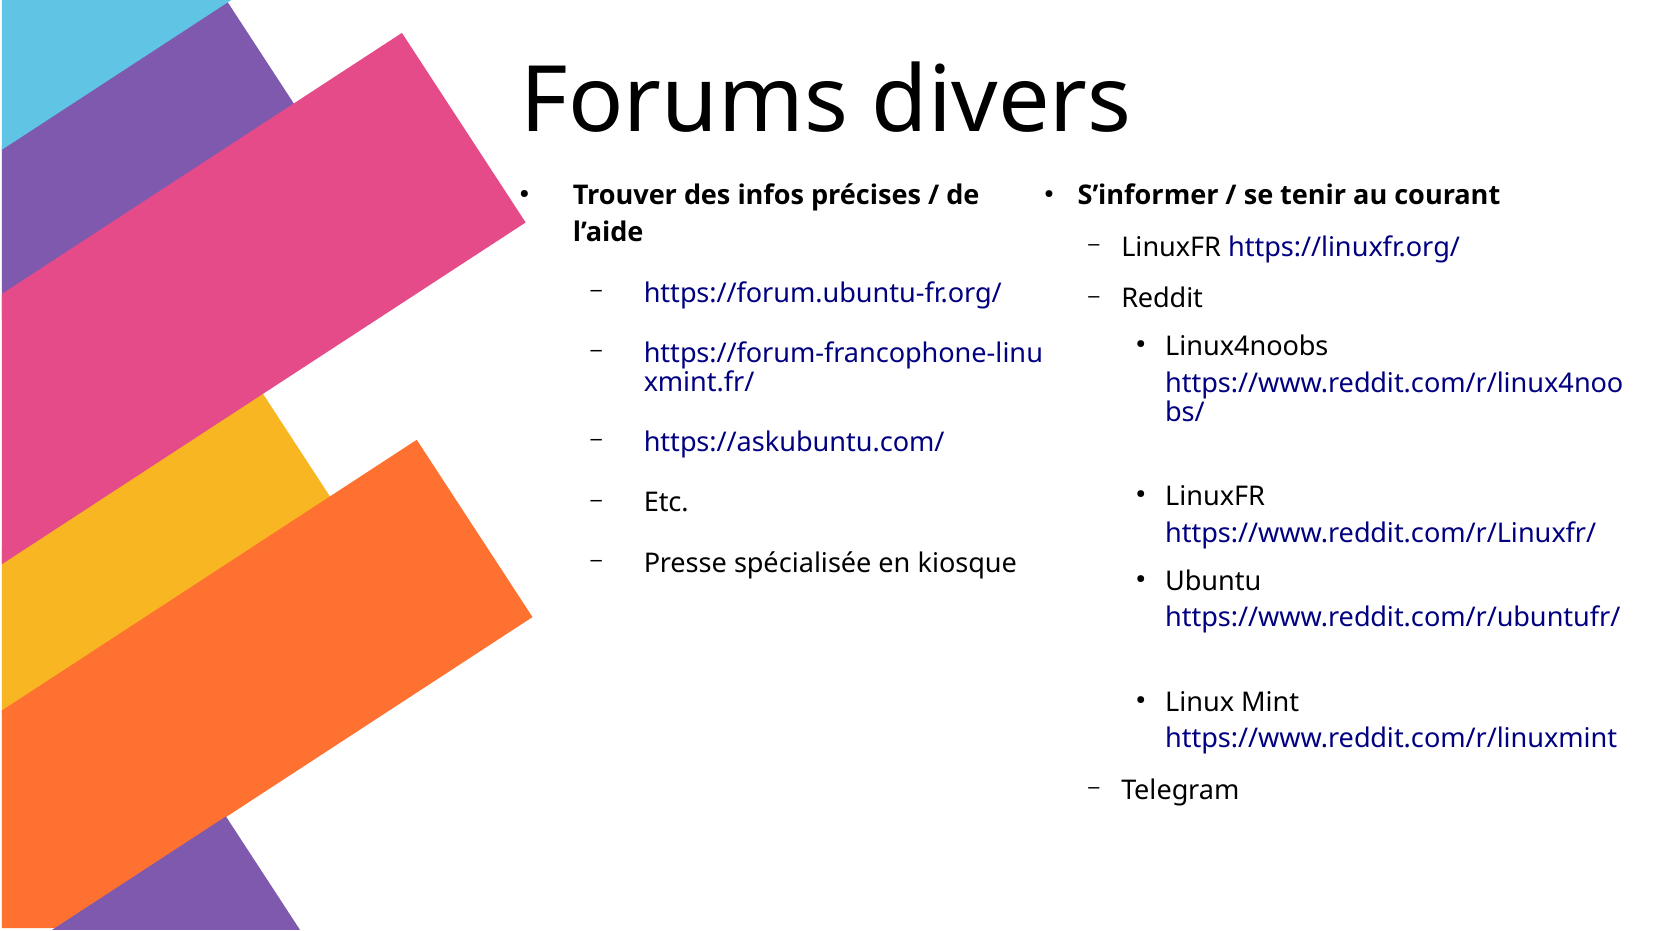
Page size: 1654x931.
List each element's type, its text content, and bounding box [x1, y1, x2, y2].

list S’informer / se tenir au courant LinuxFR https://linuxfr.org/ Reddit Linux4noobs https://www.reddit.com/r/linux4noobs/ LinuxFR https://www.reddit.com/r/Linuxfr/ Ubuntu https://www.reddit.com/r/ubuntufr/ Linux Mint https://www.reddit.com/r/linuxmint Telegram [1033, 176, 1625, 786]
list Trouver des infos précises / de l’aide https://forum.ubuntu-fr.org/ https://forum-francophone-linuxmint.fr/ https://askubuntu.com/ Etc. Presse spécialisée en kiosque [501, 176, 1033, 716]
title Forums divers [29, 33, 1625, 159]
